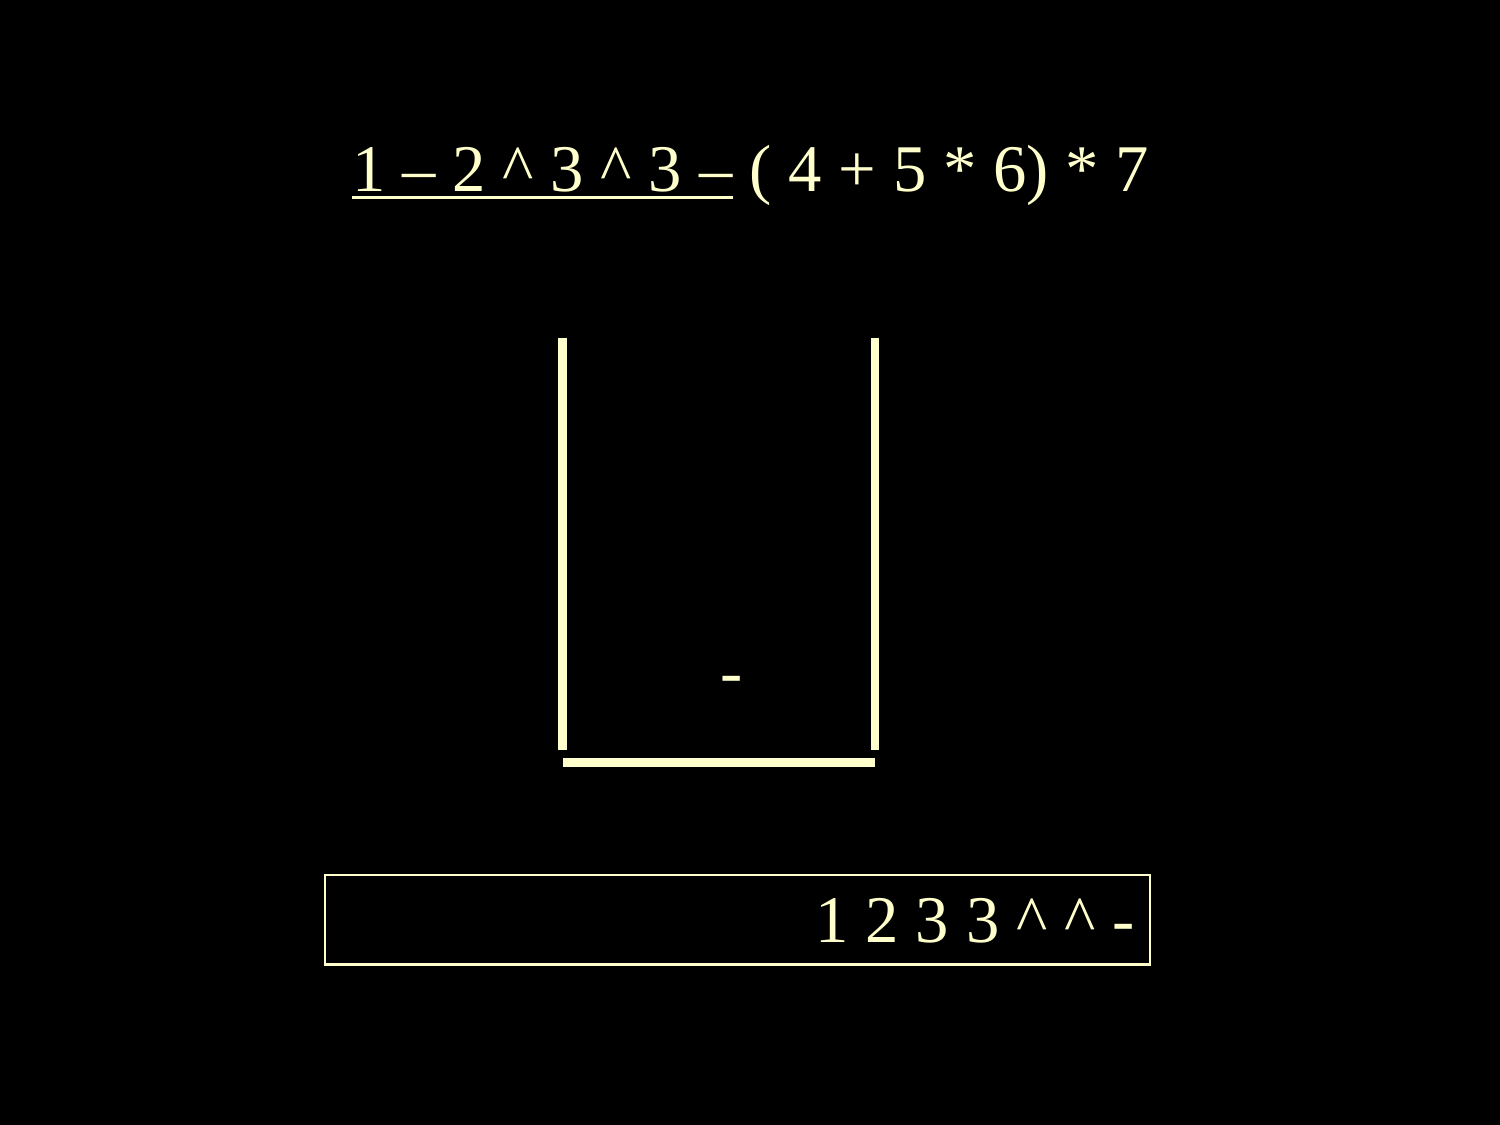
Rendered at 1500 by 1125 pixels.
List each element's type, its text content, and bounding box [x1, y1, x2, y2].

text_box - [624, 349, 838, 717]
text_box 1 2 3 3 ^ ^ - [325, 874, 1150, 965]
text_box 1 – 2 ^ 3 ^ 3 – ( 4 + 5 * 6) * 7 [337, 124, 1276, 215]
